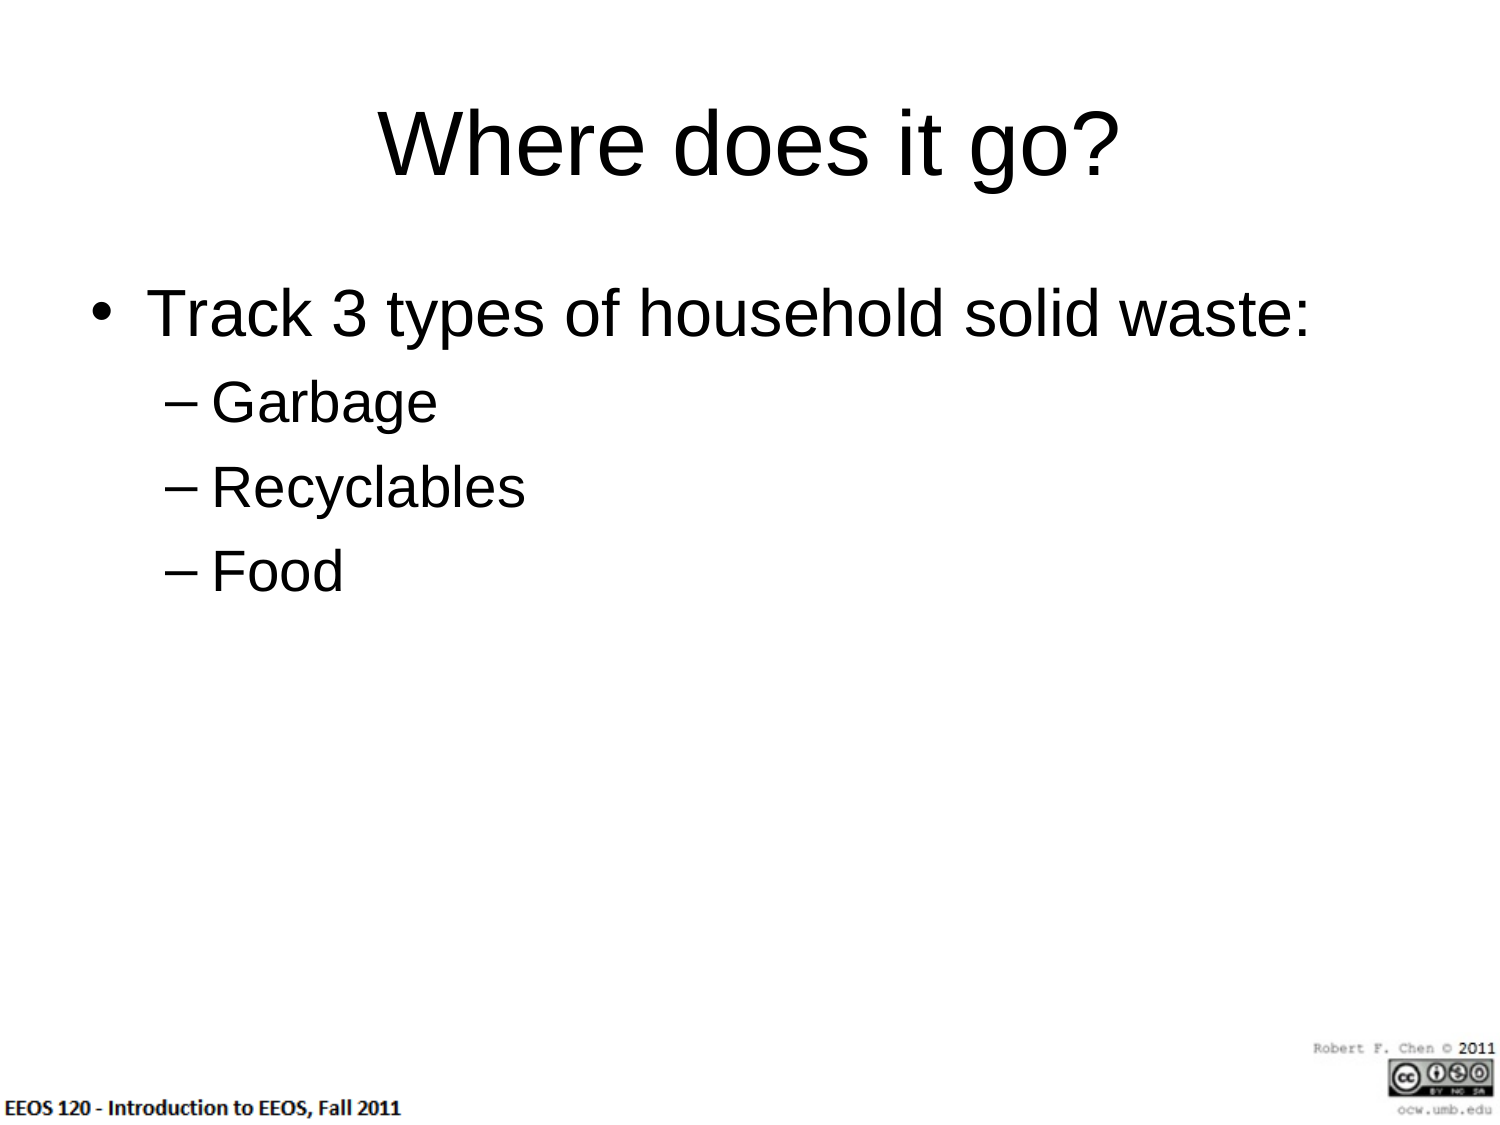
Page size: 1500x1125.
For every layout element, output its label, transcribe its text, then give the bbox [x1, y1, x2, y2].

title Where does it go? [75, 45, 1426, 233]
list Track 3 types of household solid waste: Garbage Recyclables Food [75, 262, 1426, 1006]
picture [1306, 1032, 1500, 1125]
picture [0, 1090, 406, 1125]
